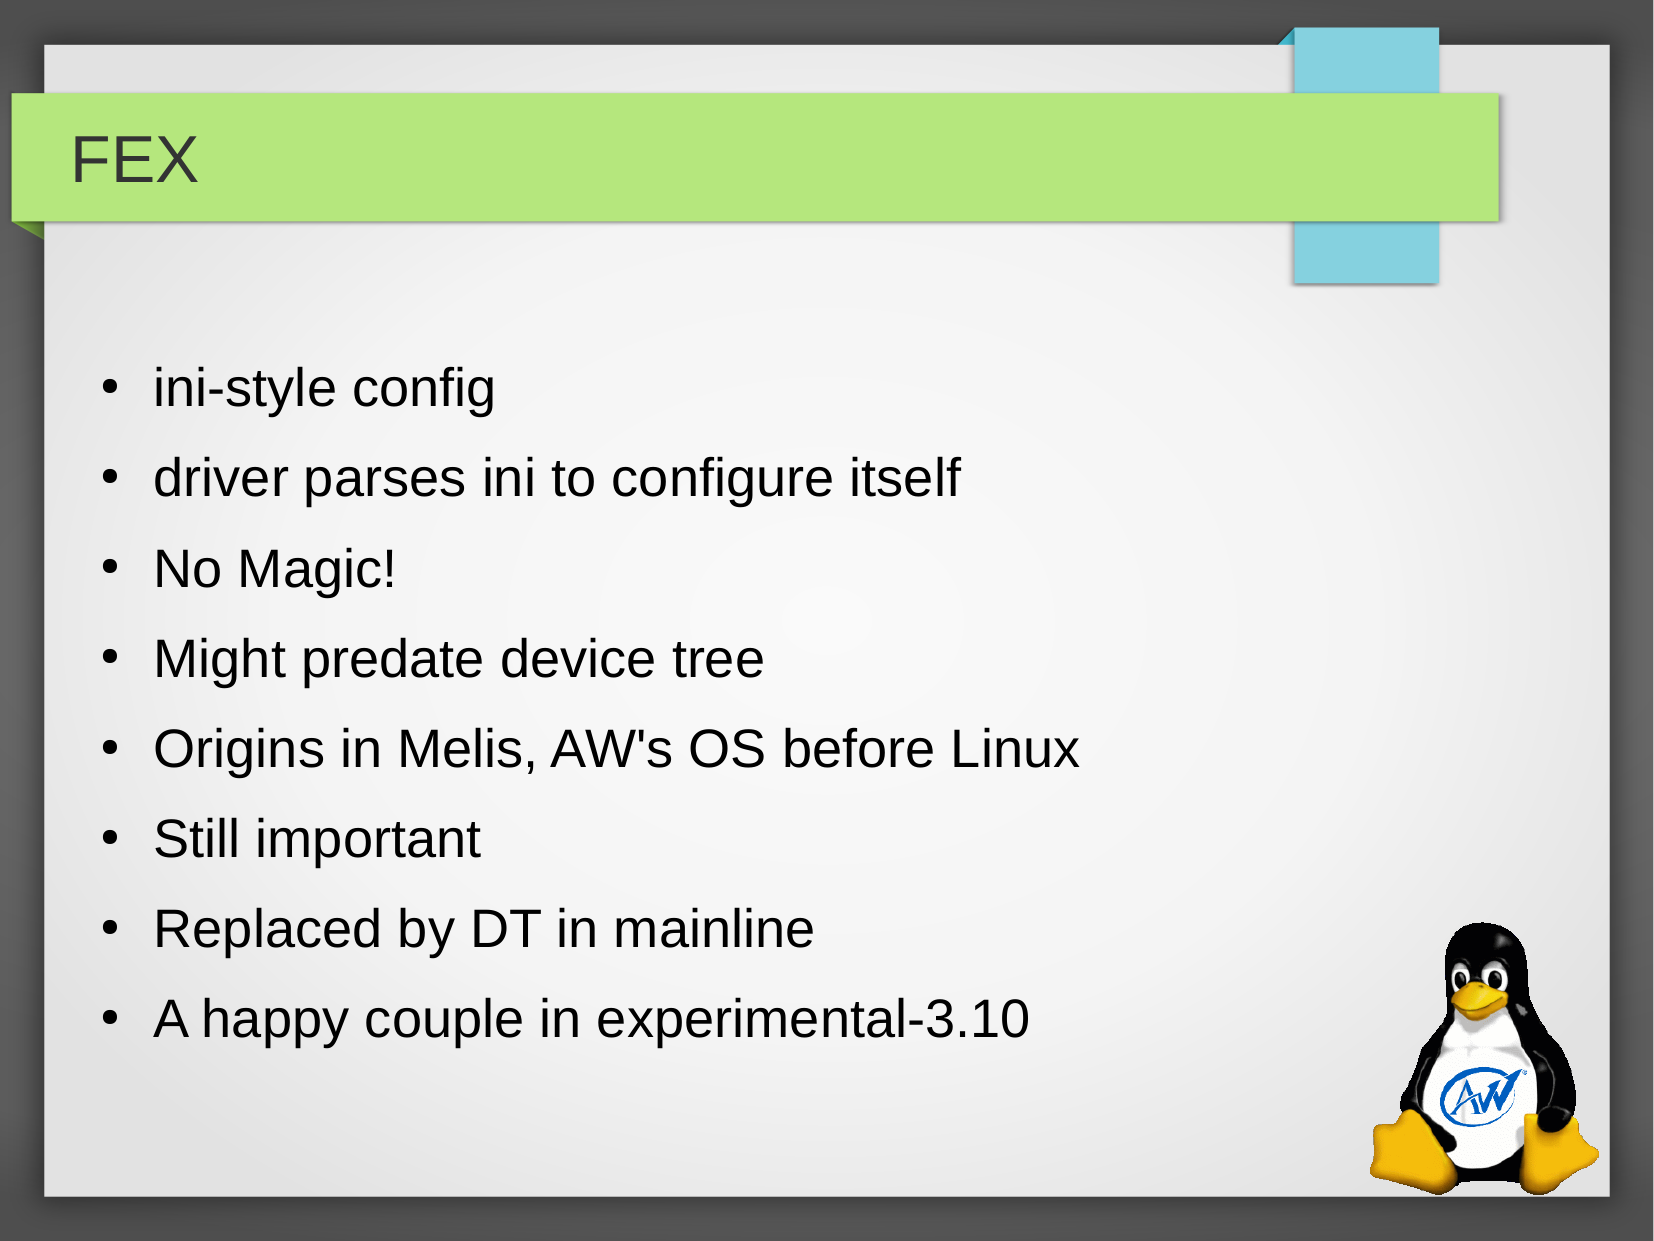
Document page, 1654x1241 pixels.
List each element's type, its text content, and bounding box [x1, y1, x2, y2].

picture [0, 0, 1654, 1241]
title FEX [70, 106, 1229, 213]
list ini-style config driver parses ini to configure itself No Magic! Might predate device tree Origins in Melis, AW's OS before Linux Still important Replaced by DT in mainline A happy couple in experimental-3.10 [82, 343, 1538, 1063]
